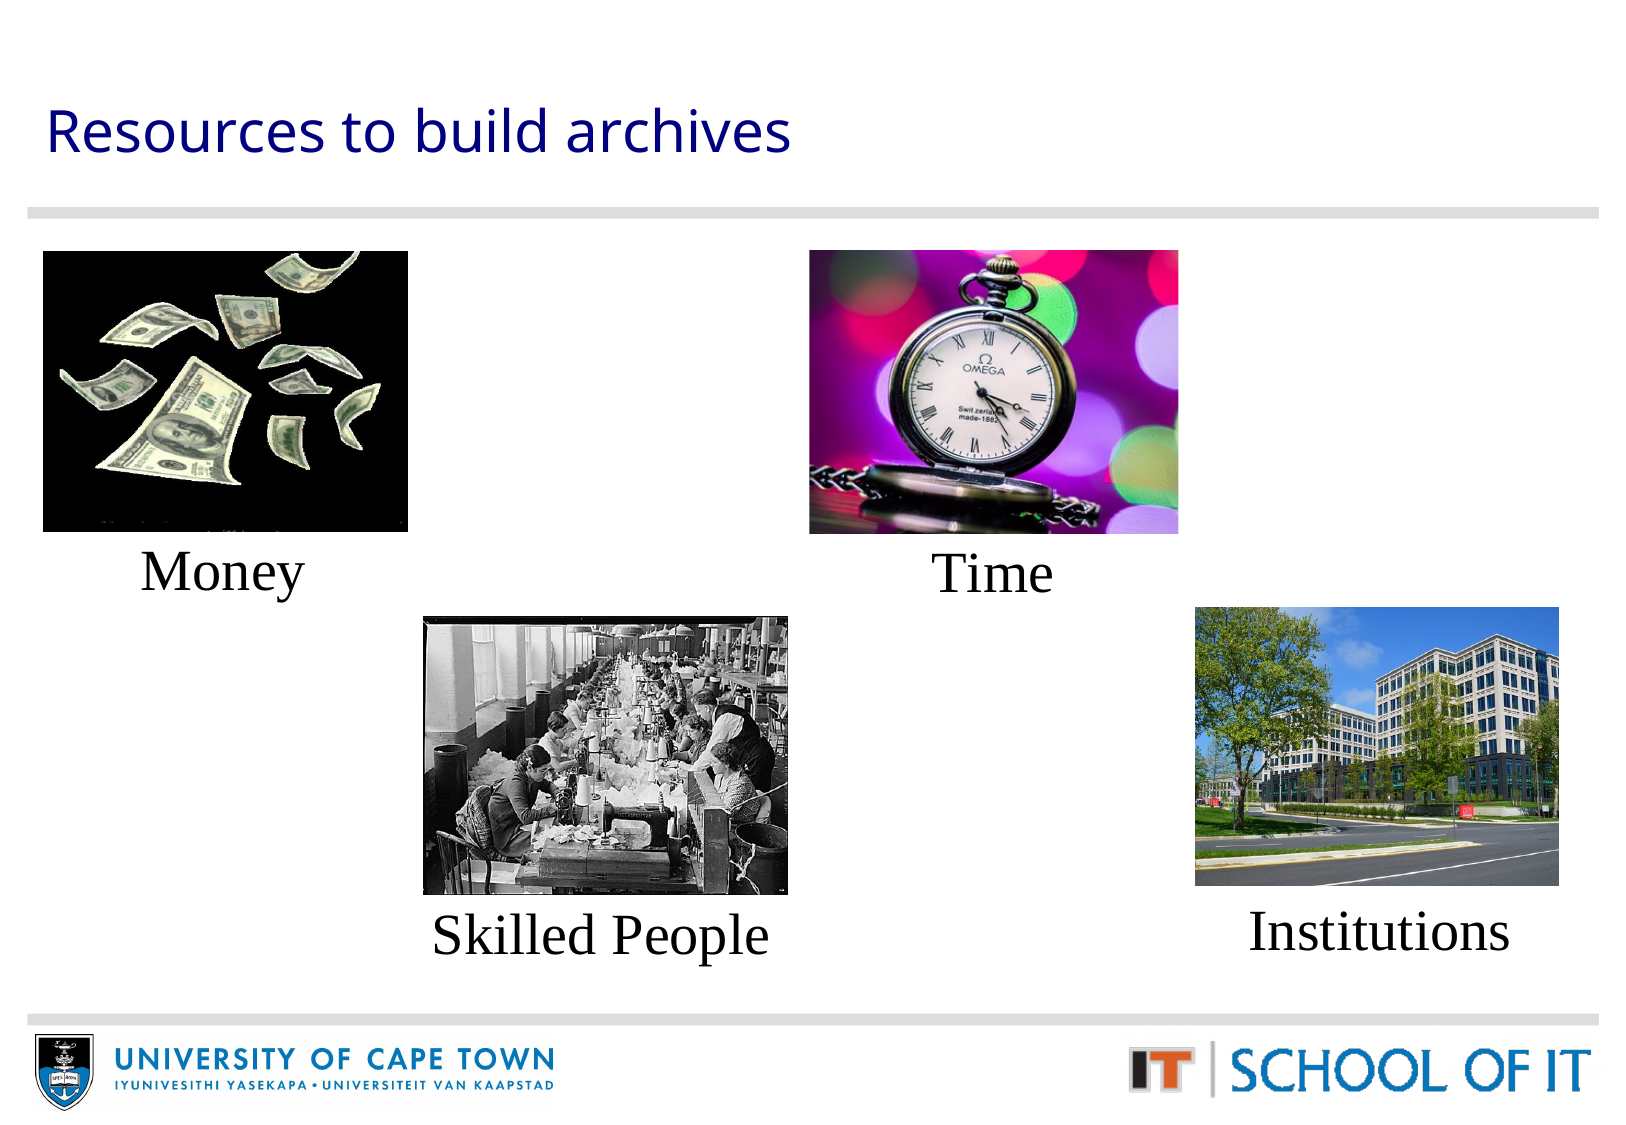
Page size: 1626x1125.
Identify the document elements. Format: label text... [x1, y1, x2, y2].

list Institutions [1208, 898, 1552, 981]
title Resources to build archives [45, 66, 1583, 194]
list Skilled People [427, 902, 775, 986]
picture [809, 250, 1179, 534]
picture [43, 251, 408, 532]
list Money [47, 537, 400, 621]
list Time [811, 540, 1175, 623]
picture [1118, 1030, 1606, 1109]
picture [1195, 607, 1559, 886]
picture [423, 616, 788, 895]
picture [35, 1034, 553, 1111]
